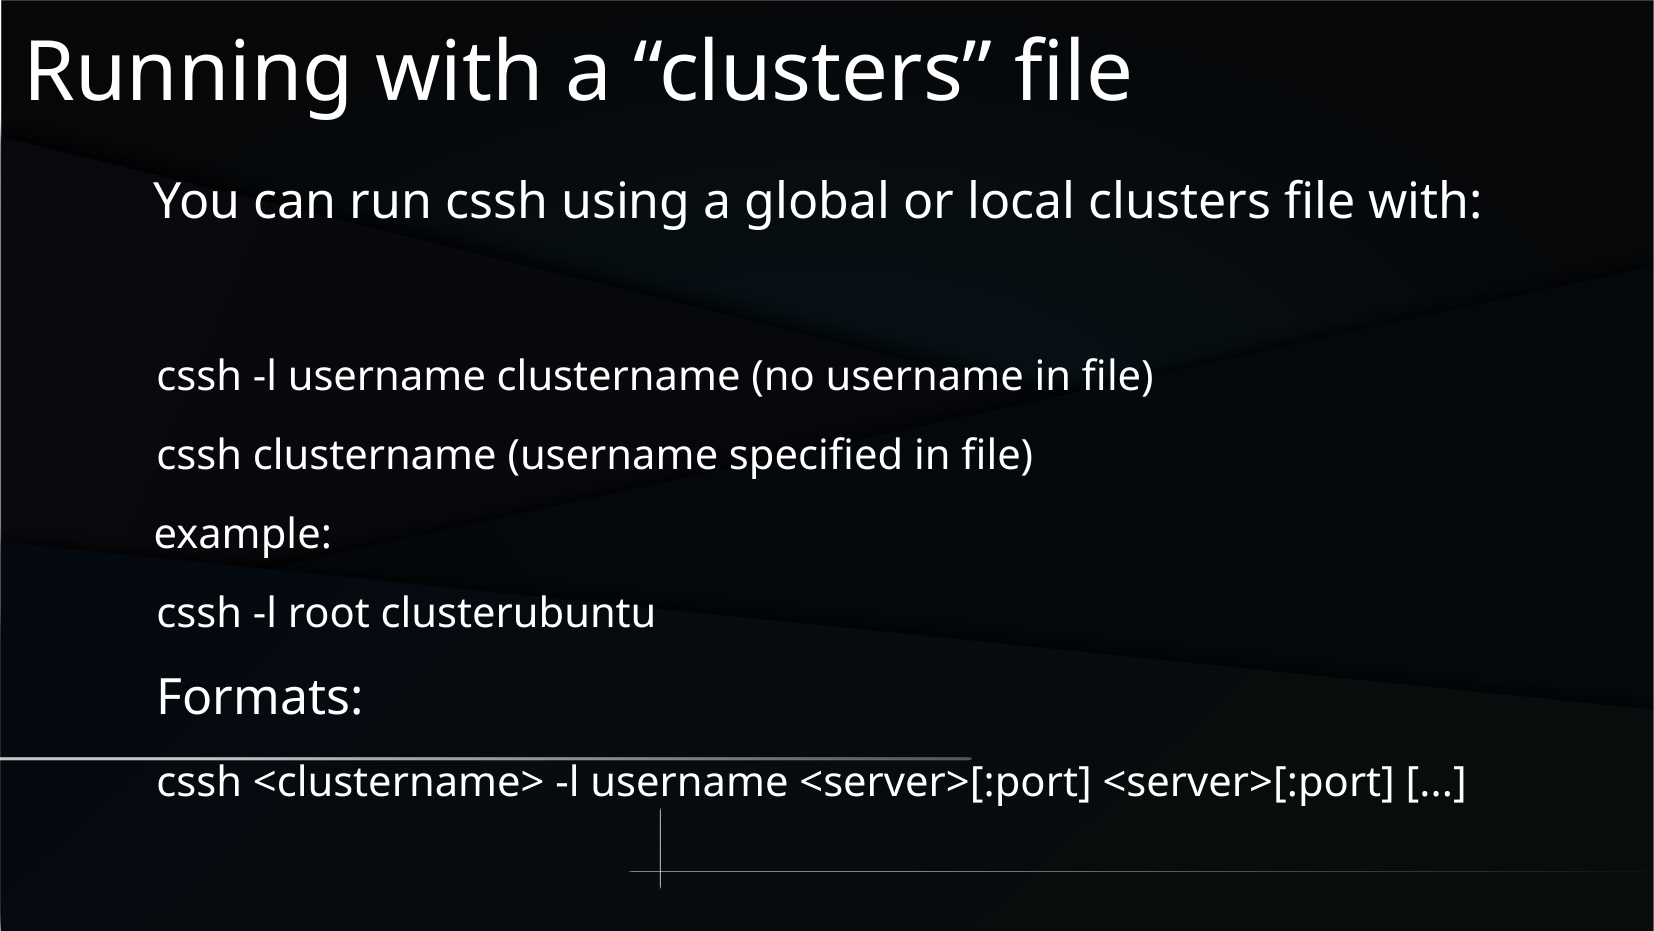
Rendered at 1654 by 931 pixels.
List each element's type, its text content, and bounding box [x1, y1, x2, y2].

title Running with a “clusters” file [23, 11, 1589, 106]
picture [0, 0, 1654, 931]
list You can run cssh using a global or local clusters file with: cssh -l username clustername (no username in file) cssh clustername (username specified in file) example: cssh -l root clusterubuntu Formats: cssh <clustername> -l username <server>[:port] <server>[:port] [...] [82, 164, 1501, 707]
